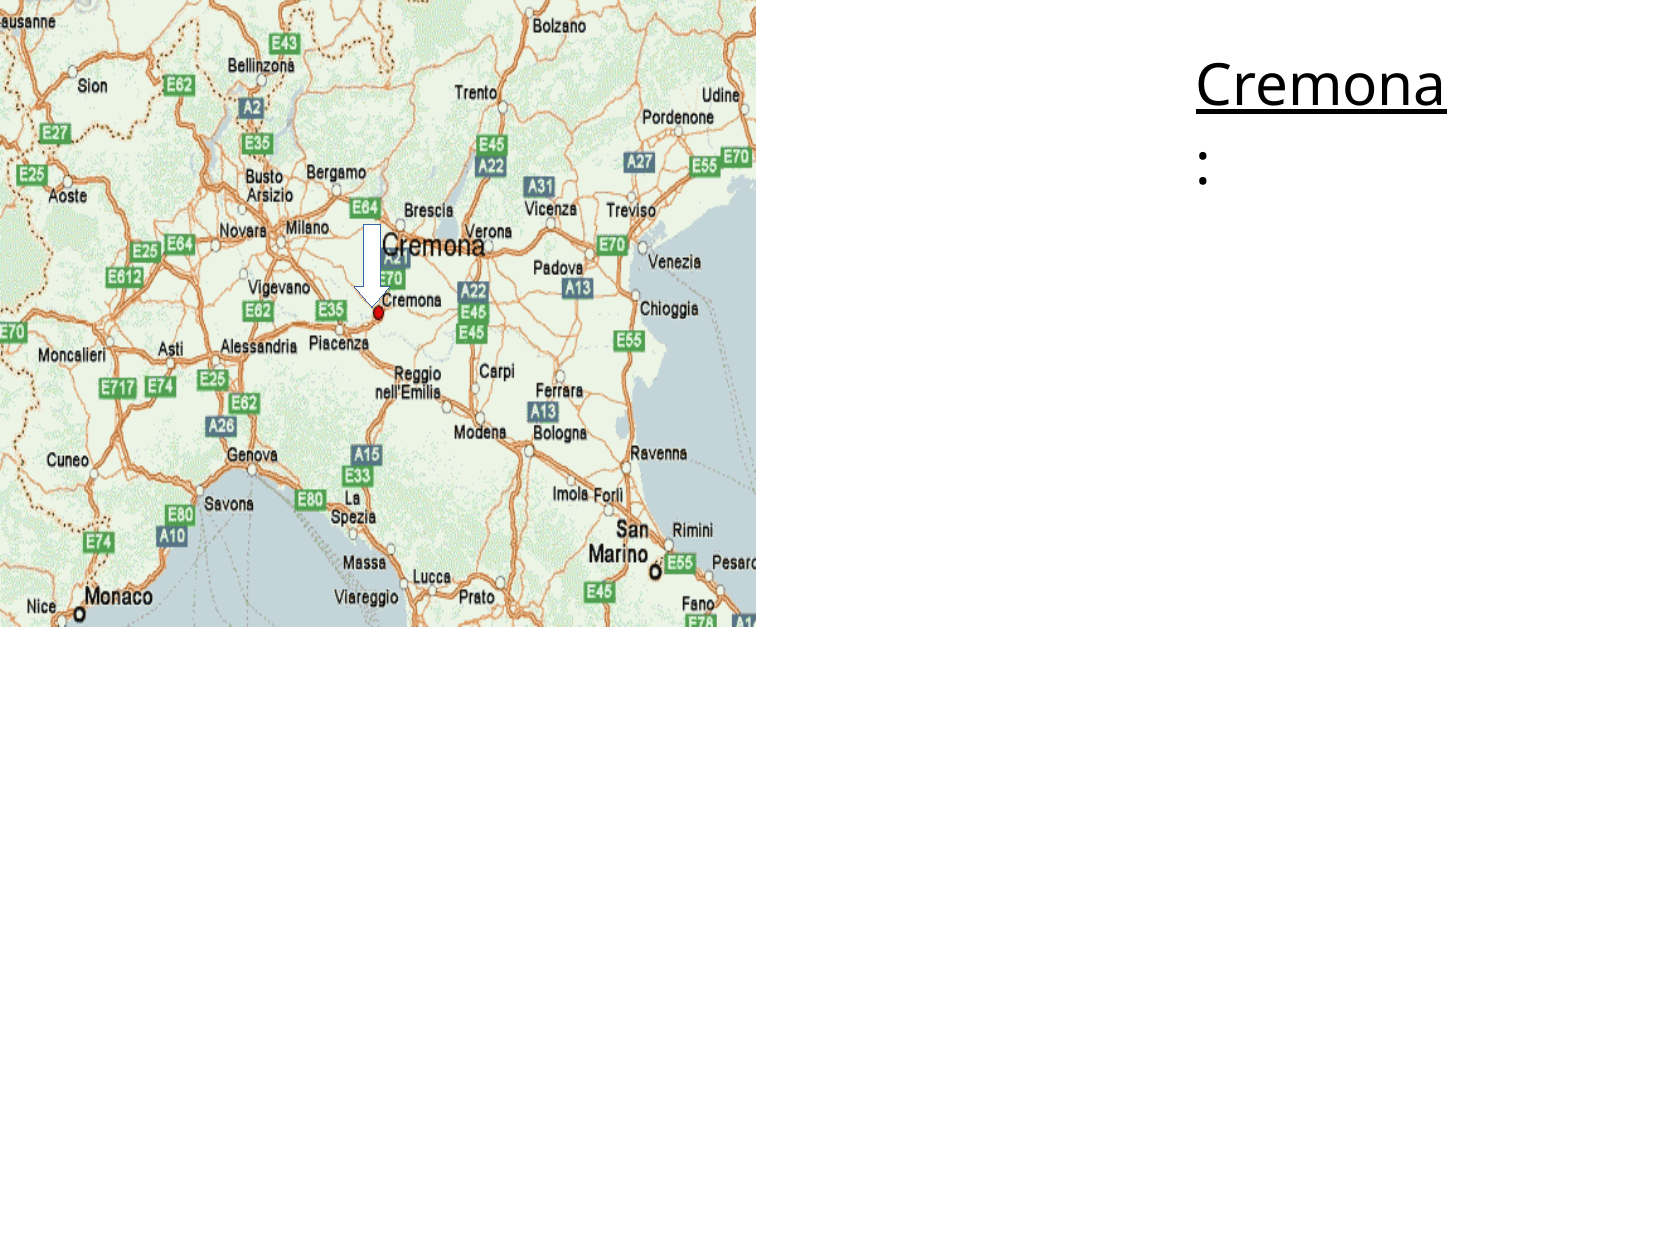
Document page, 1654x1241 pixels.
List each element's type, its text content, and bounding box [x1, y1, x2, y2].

picture [0, 0, 756, 627]
text_box [354, 224, 390, 308]
text_box Cremona : [1181, 35, 1489, 129]
